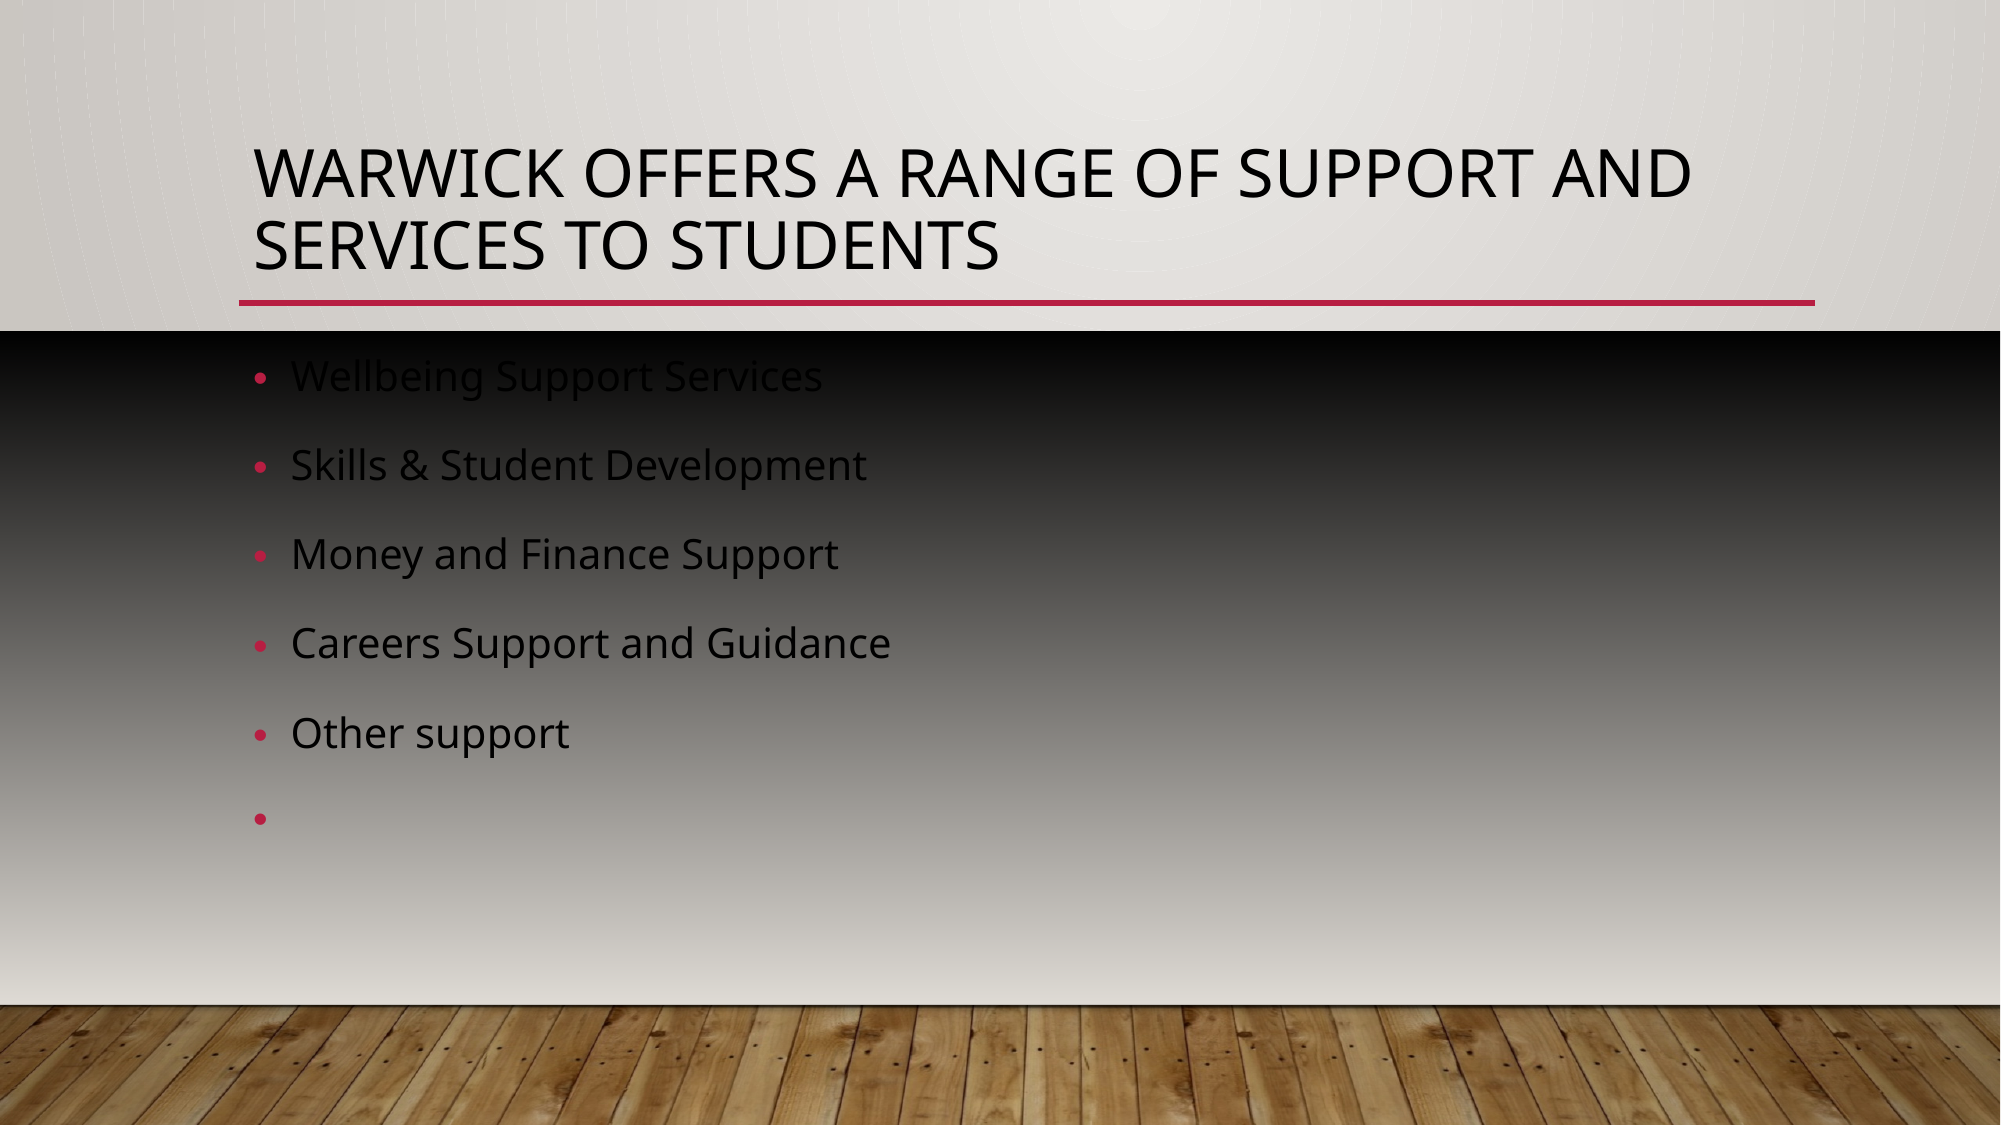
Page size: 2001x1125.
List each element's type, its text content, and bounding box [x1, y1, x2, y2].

list Wellbeing Support Services Skills & Student Development Money and Finance Support Careers Support and Guidance Other support [238, 330, 1814, 897]
title Warwick offers a range of support and services to students [238, 131, 1814, 305]
